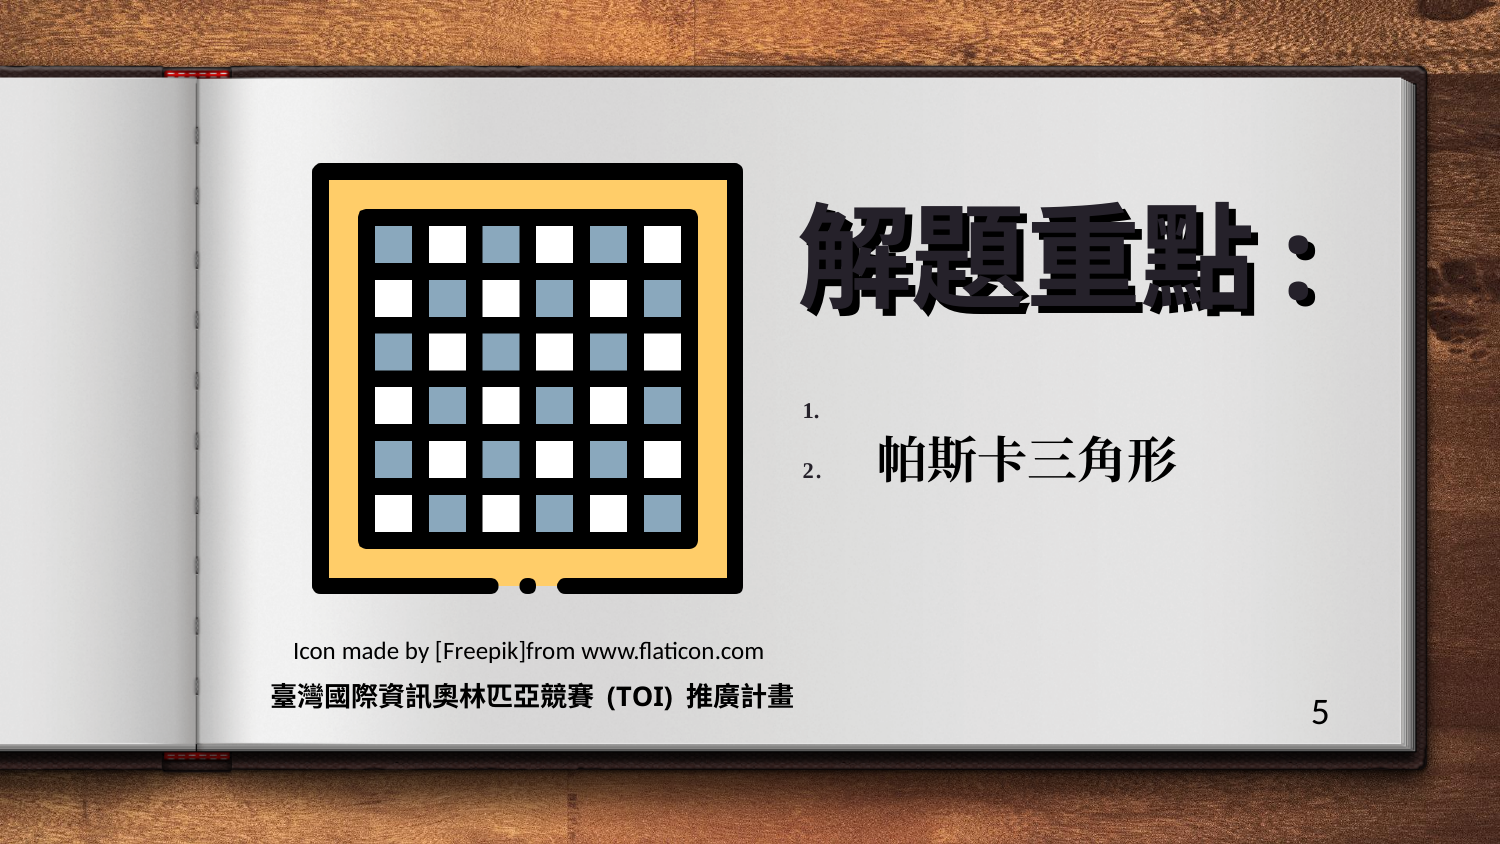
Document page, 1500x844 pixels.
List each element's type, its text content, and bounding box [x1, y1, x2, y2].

text_box Icon made by [Freepik]from www.flaticon.com [278, 627, 867, 672]
title 解題重點: [782, 146, 1313, 338]
subtitle 帕斯卡三角形 [787, 353, 1341, 627]
text_box [1295, 672, 1386, 737]
picture [312, 163, 743, 594]
